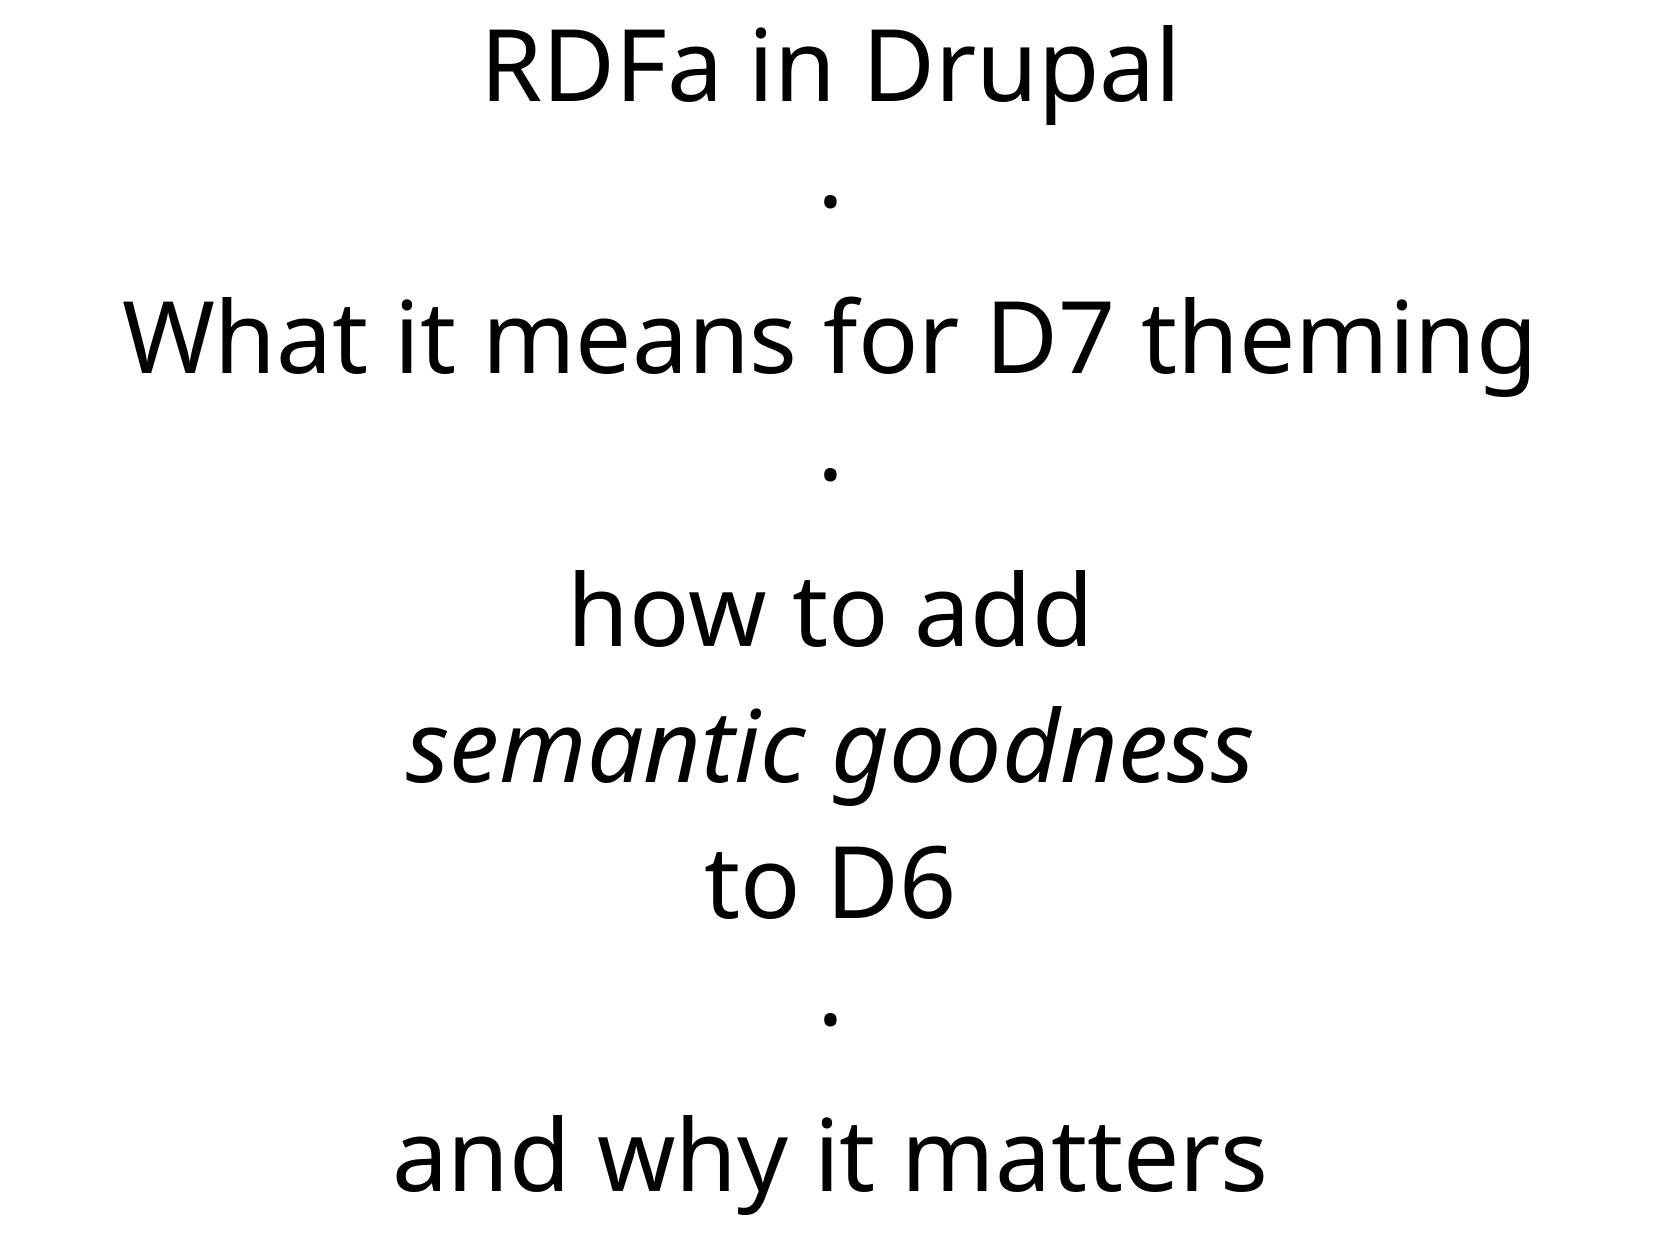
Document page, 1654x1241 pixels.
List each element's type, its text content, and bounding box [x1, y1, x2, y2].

title RDFa in Drupal · What it means for D7 theming · how to add semantic goodness to D6 · and why it matters [86, 112, 1576, 1103]
